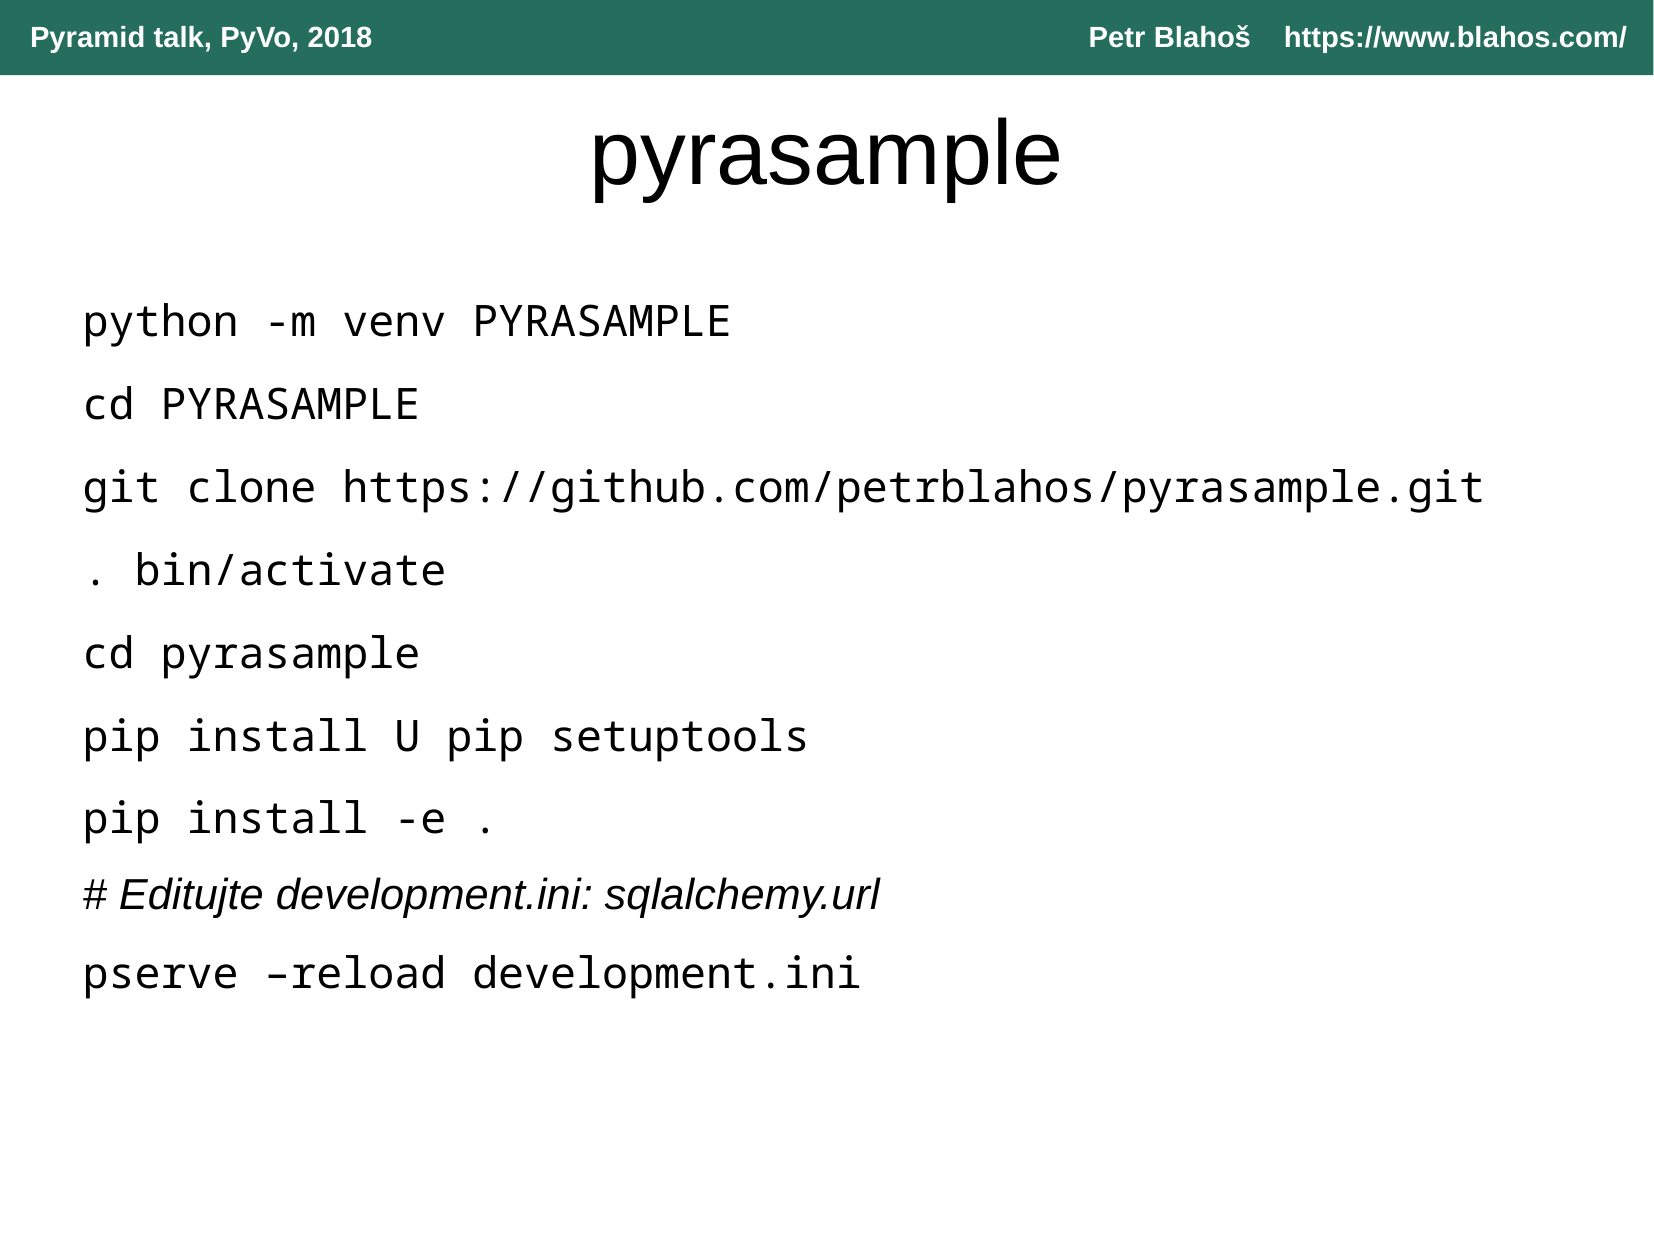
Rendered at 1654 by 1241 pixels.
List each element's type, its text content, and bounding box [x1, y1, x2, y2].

list python -m venv PYRASAMPLE cd PYRASAMPLE git clone https://github.com/petrblahos/pyrasample.git . bin/activate cd pyrasample pip install U pip setuptools pip install -e . # Editujte development.ini: sqlalchemy.url pserve –reload development.ini [82, 290, 1571, 1010]
title pyrasample [82, 49, 1571, 257]
